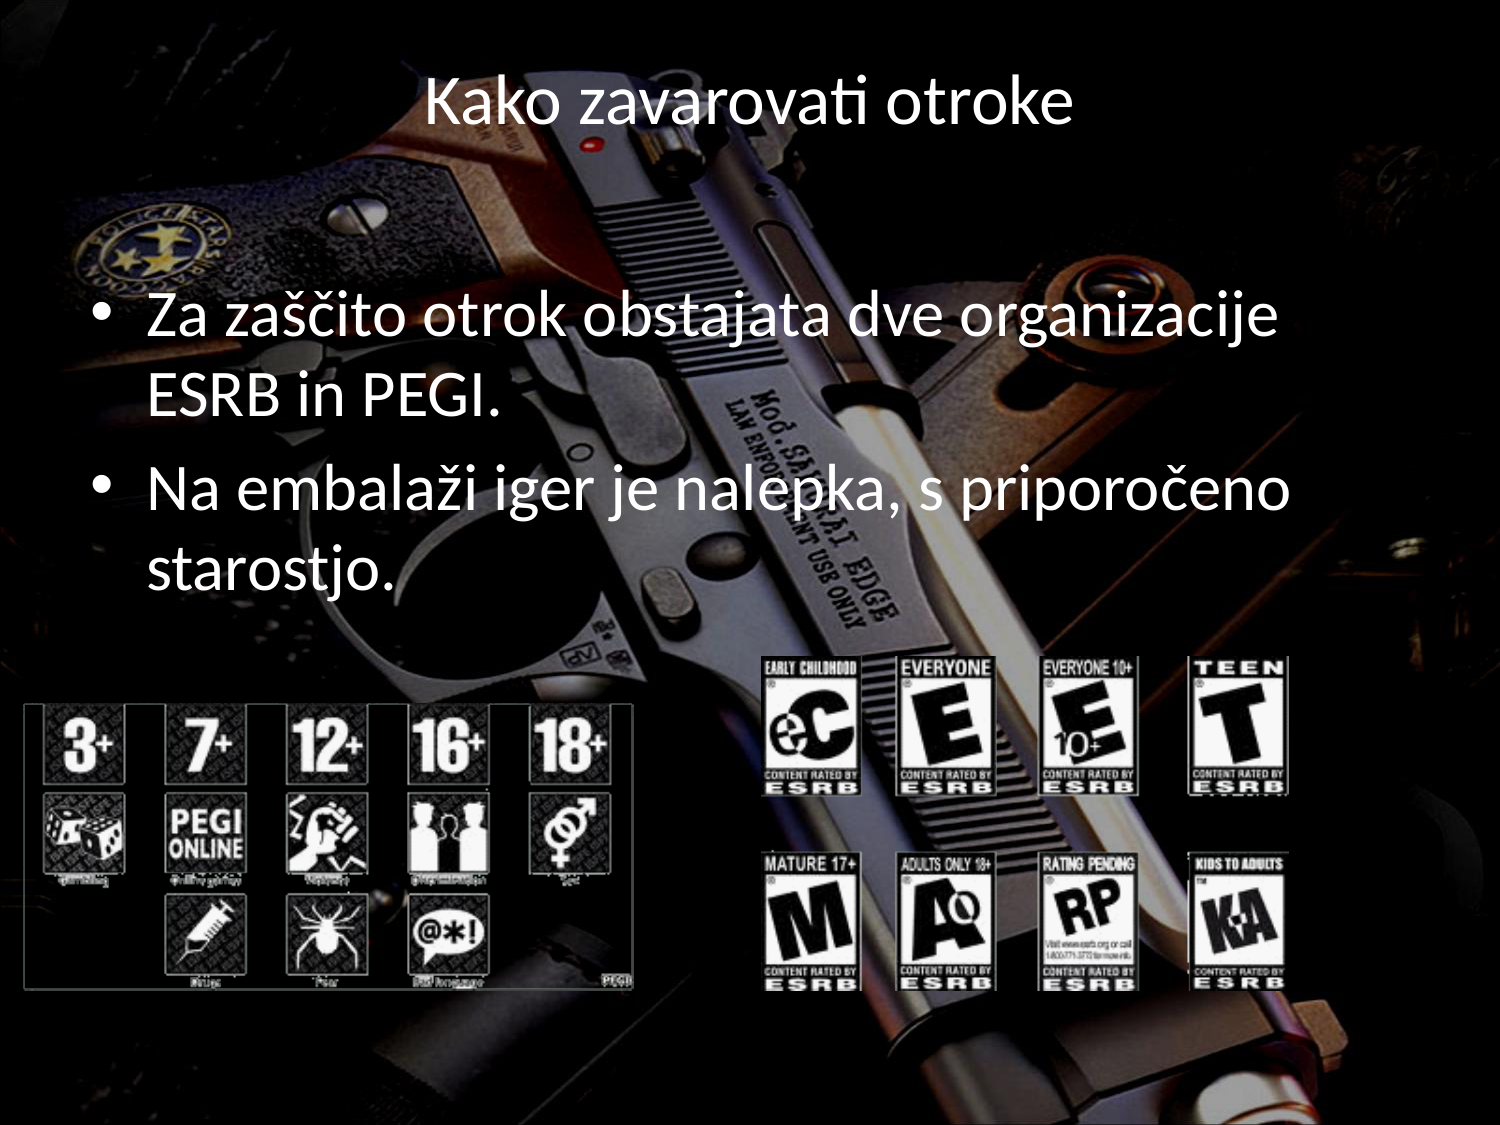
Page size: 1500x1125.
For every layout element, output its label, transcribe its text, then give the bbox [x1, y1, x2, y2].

list Za zaščito otrok obstajata dve organizacije ESRB in PEGI. Na embalaži iger je nalepka, s priporočeno starostjo. [75, 262, 1425, 1005]
picture [0, 0, 1500, 1125]
title Kako zavarovati otroke [75, 45, 1425, 233]
